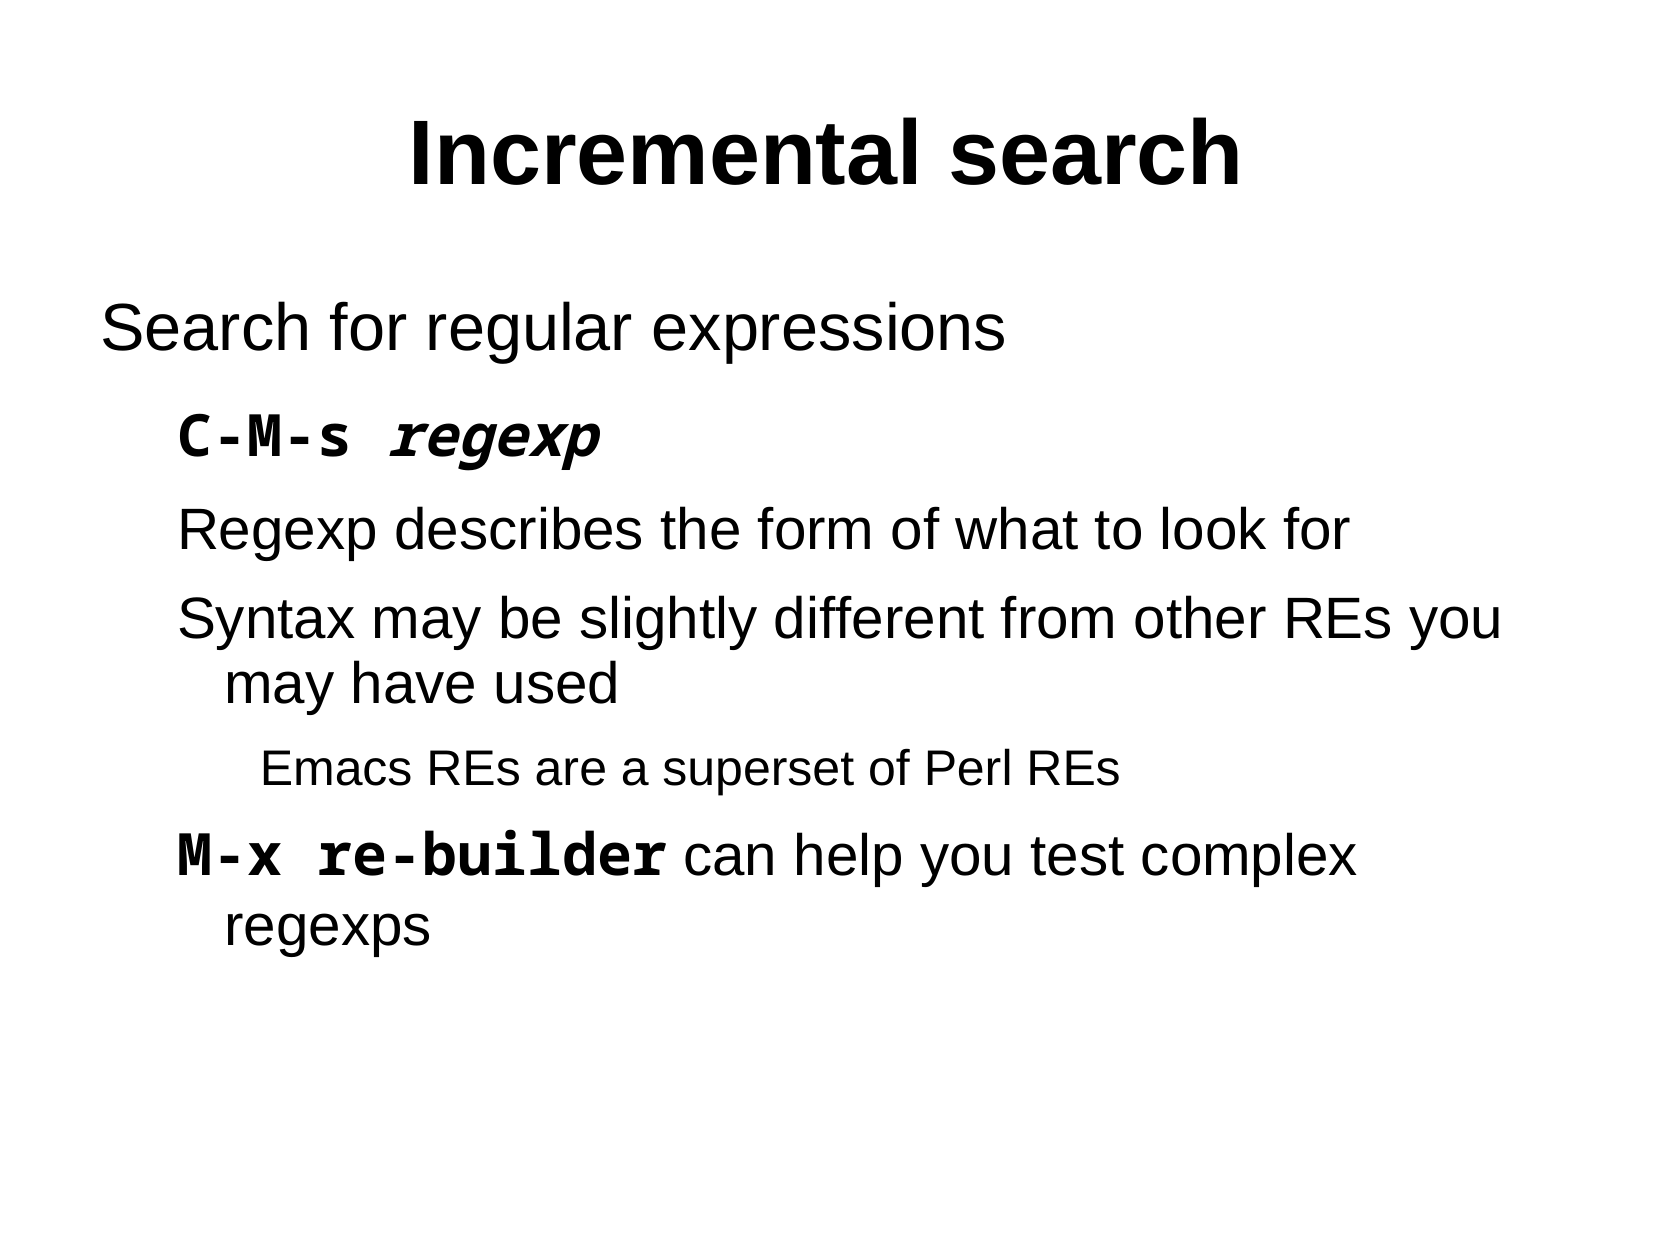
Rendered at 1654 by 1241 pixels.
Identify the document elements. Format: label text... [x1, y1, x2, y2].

list Search for regular expressions C-M-s regexp Regexp describes the form of what to look for Syntax may be slightly different from other REs you may have used Emacs REs are a superset of Perl REs M-x re-builder can help you test complex regexps [82, 290, 1571, 1094]
title Incremental search [82, 56, 1571, 250]
